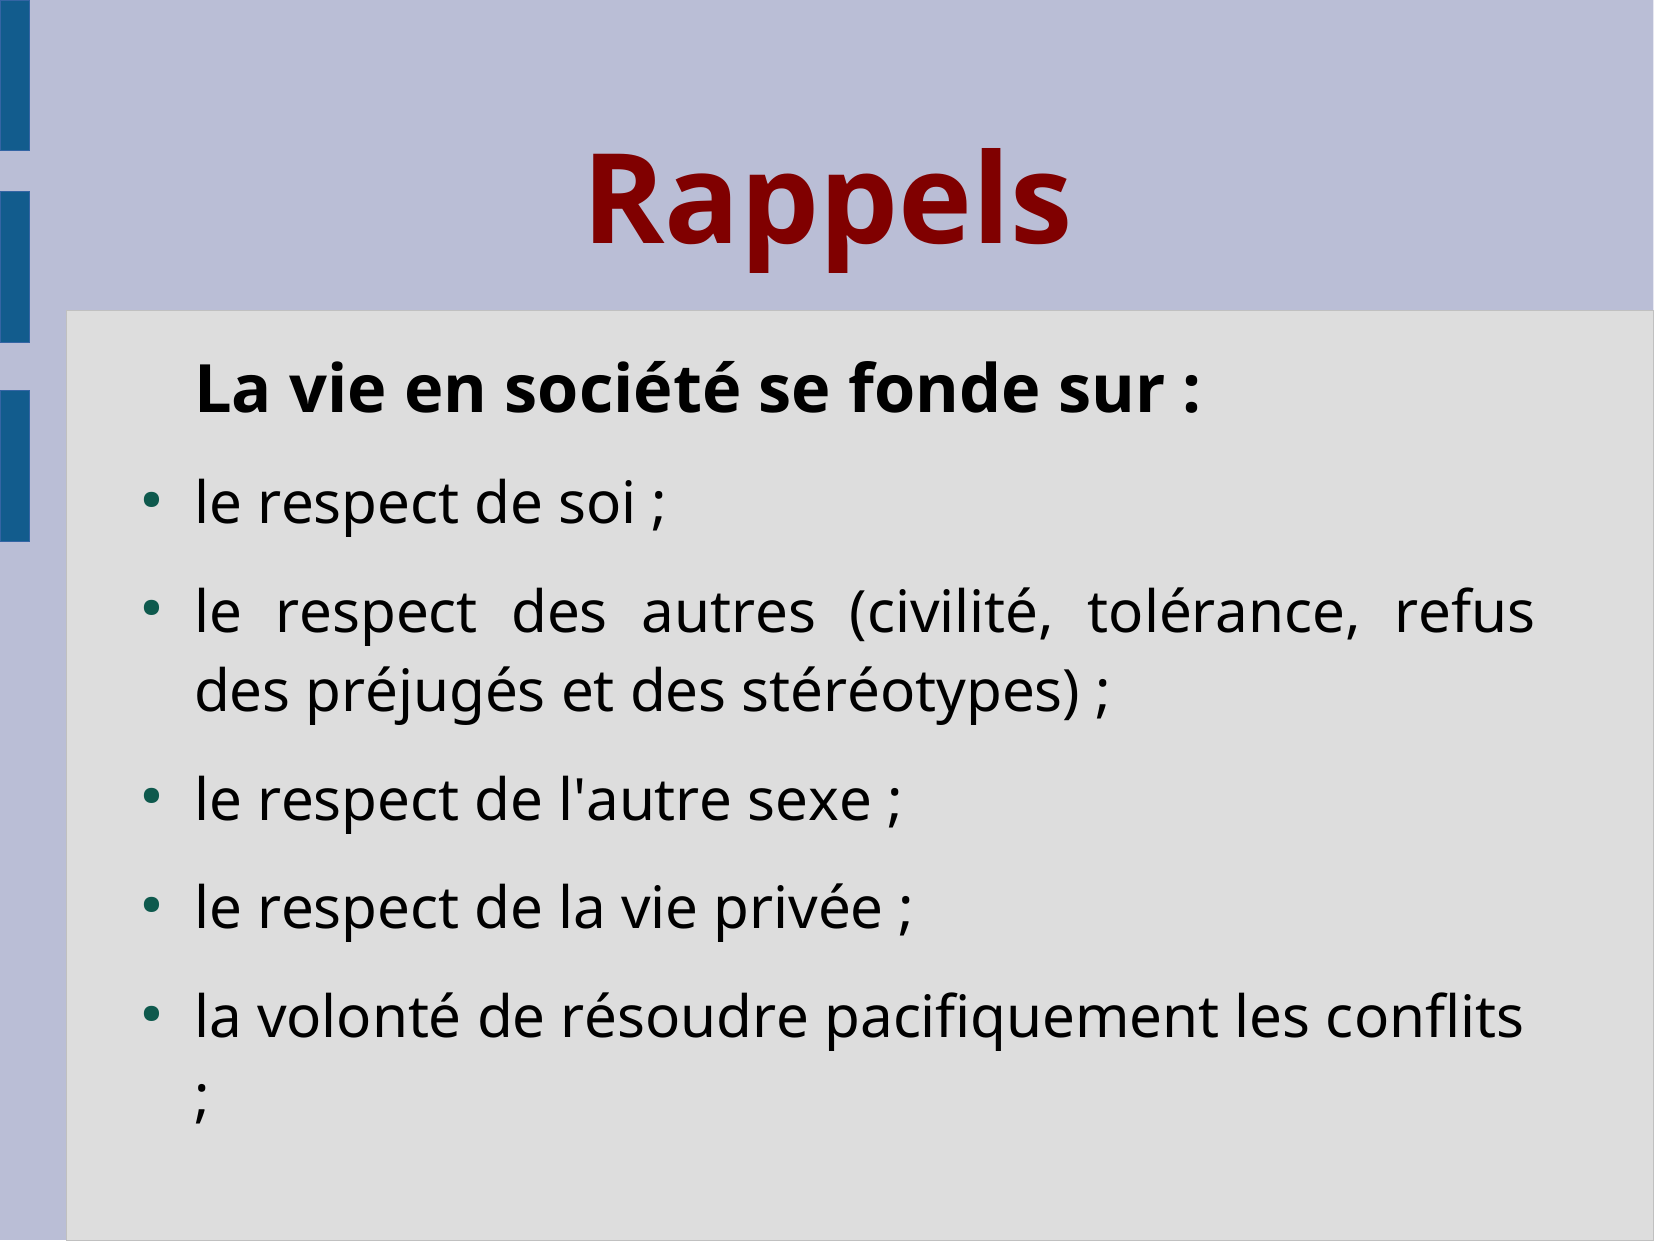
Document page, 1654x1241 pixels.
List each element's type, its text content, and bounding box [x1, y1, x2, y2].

title Rappels [121, 91, 1534, 299]
list La vie en société se fonde sur : le respect de soi ; le respect des autres (civilité, tolérance, refus des préjugés et des stéréotypes) ; le respect de l'autre sexe ; le respect de la vie privée ; la volonté de résoudre pacifiquement les conflits ; [123, 340, 1536, 1123]
